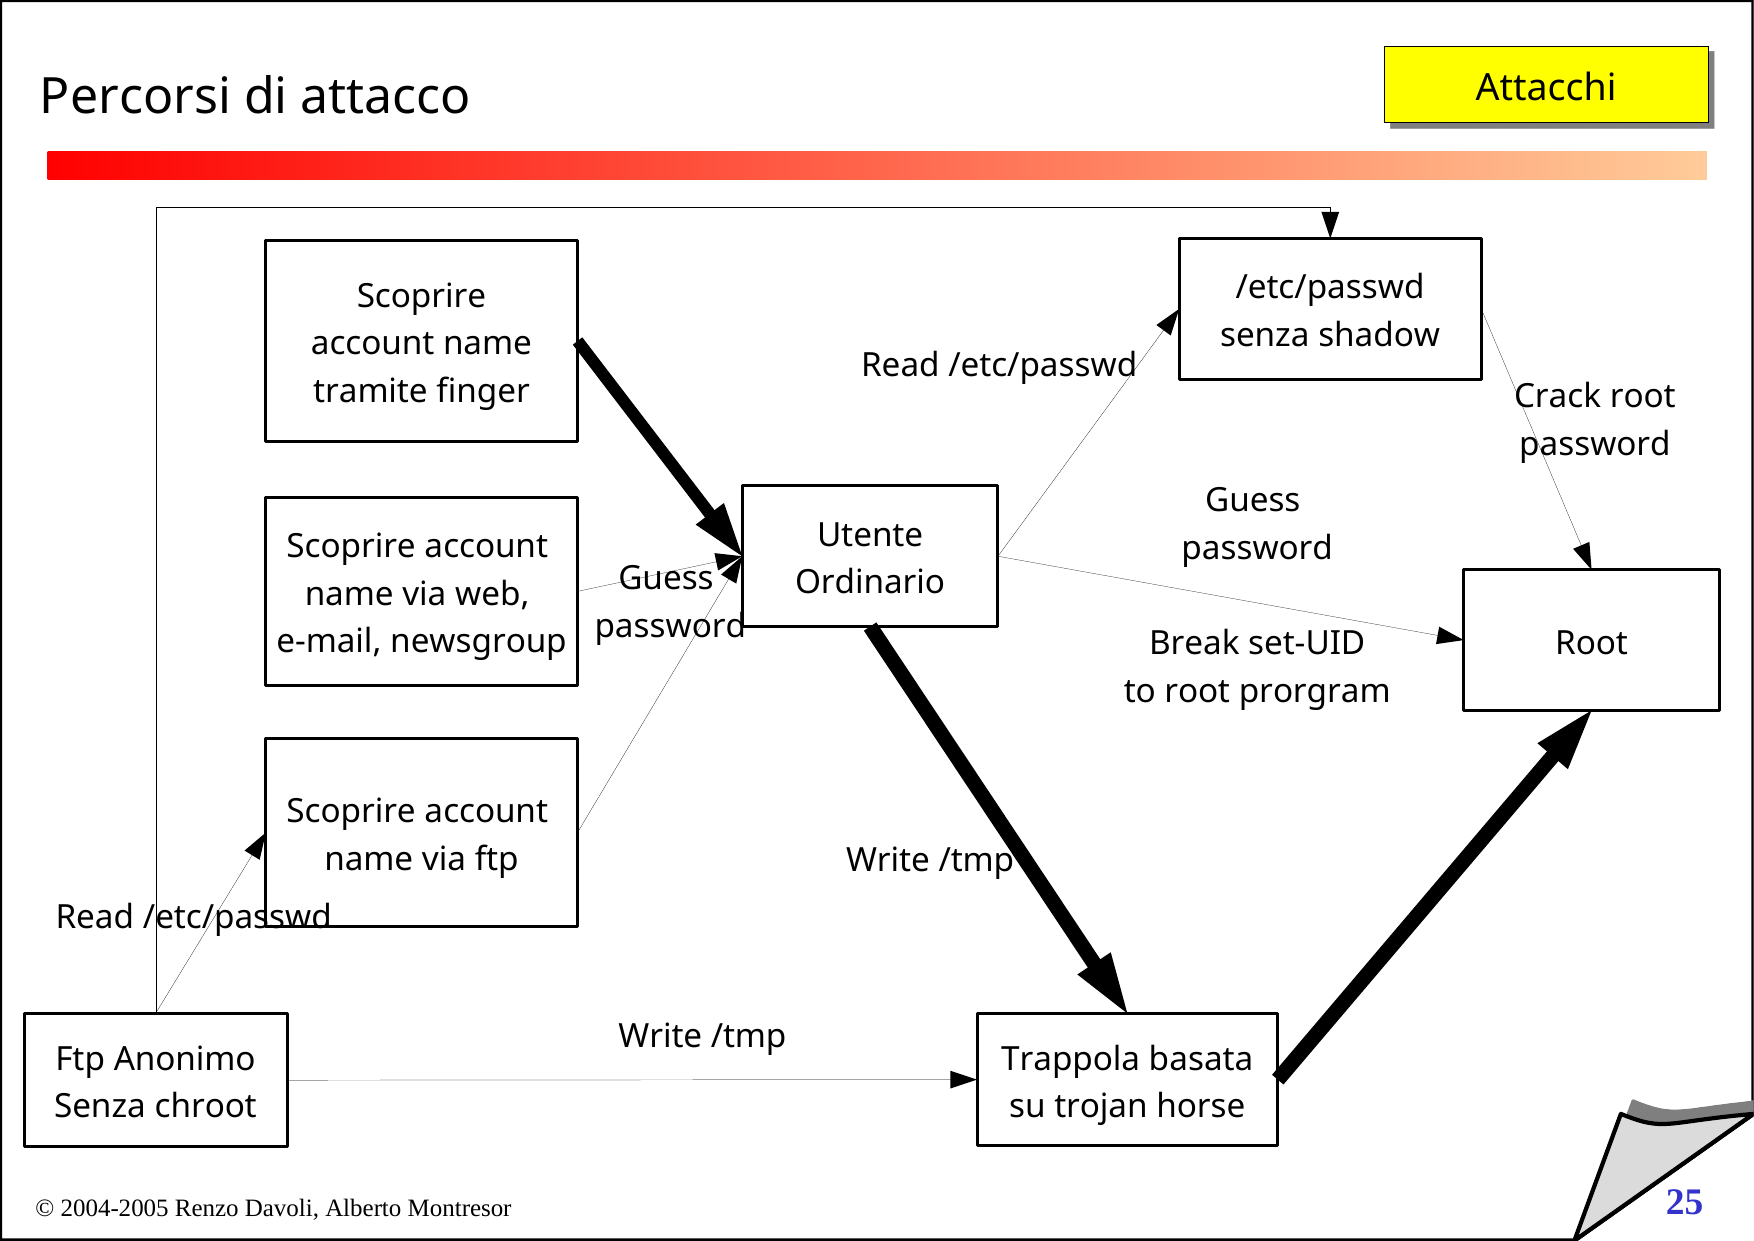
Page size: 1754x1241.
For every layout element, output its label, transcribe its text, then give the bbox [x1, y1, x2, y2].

title Percorsi di attacco [40, 49, 1713, 144]
text_box Guess password [512, 551, 829, 671]
text_box Crack root password [1436, 369, 1754, 488]
text_box Write /tmp [778, 833, 1082, 892]
text_box Read /etc/passwd [35, 890, 156, 995]
text_box Scoprire account name via ftp [265, 738, 578, 927]
text_box Attacchi [1384, 46, 1709, 123]
text_box Read /etc/passwd [157, 890, 353, 995]
text_box Ftp Anonimo Senza chroot [24, 1013, 288, 1147]
text_box Break set-UID to root prorgram [1099, 617, 1416, 736]
text_box Root [1463, 569, 1720, 711]
text_box Scoprire account name via web, e-mail, newsgroup [265, 497, 578, 686]
text_box Write /tmp [551, 1009, 854, 1068]
text_box Utente Ordinario [742, 485, 998, 627]
text_box Read /etc/passwd [847, 338, 1151, 443]
text_box Guess password [1098, 473, 1416, 592]
text_box Trappola basata su trojan horse [977, 1013, 1278, 1146]
text_box /etc/passwd senza shadow [1179, 238, 1482, 380]
text_box Scoprire account name tramite finger [265, 240, 578, 442]
